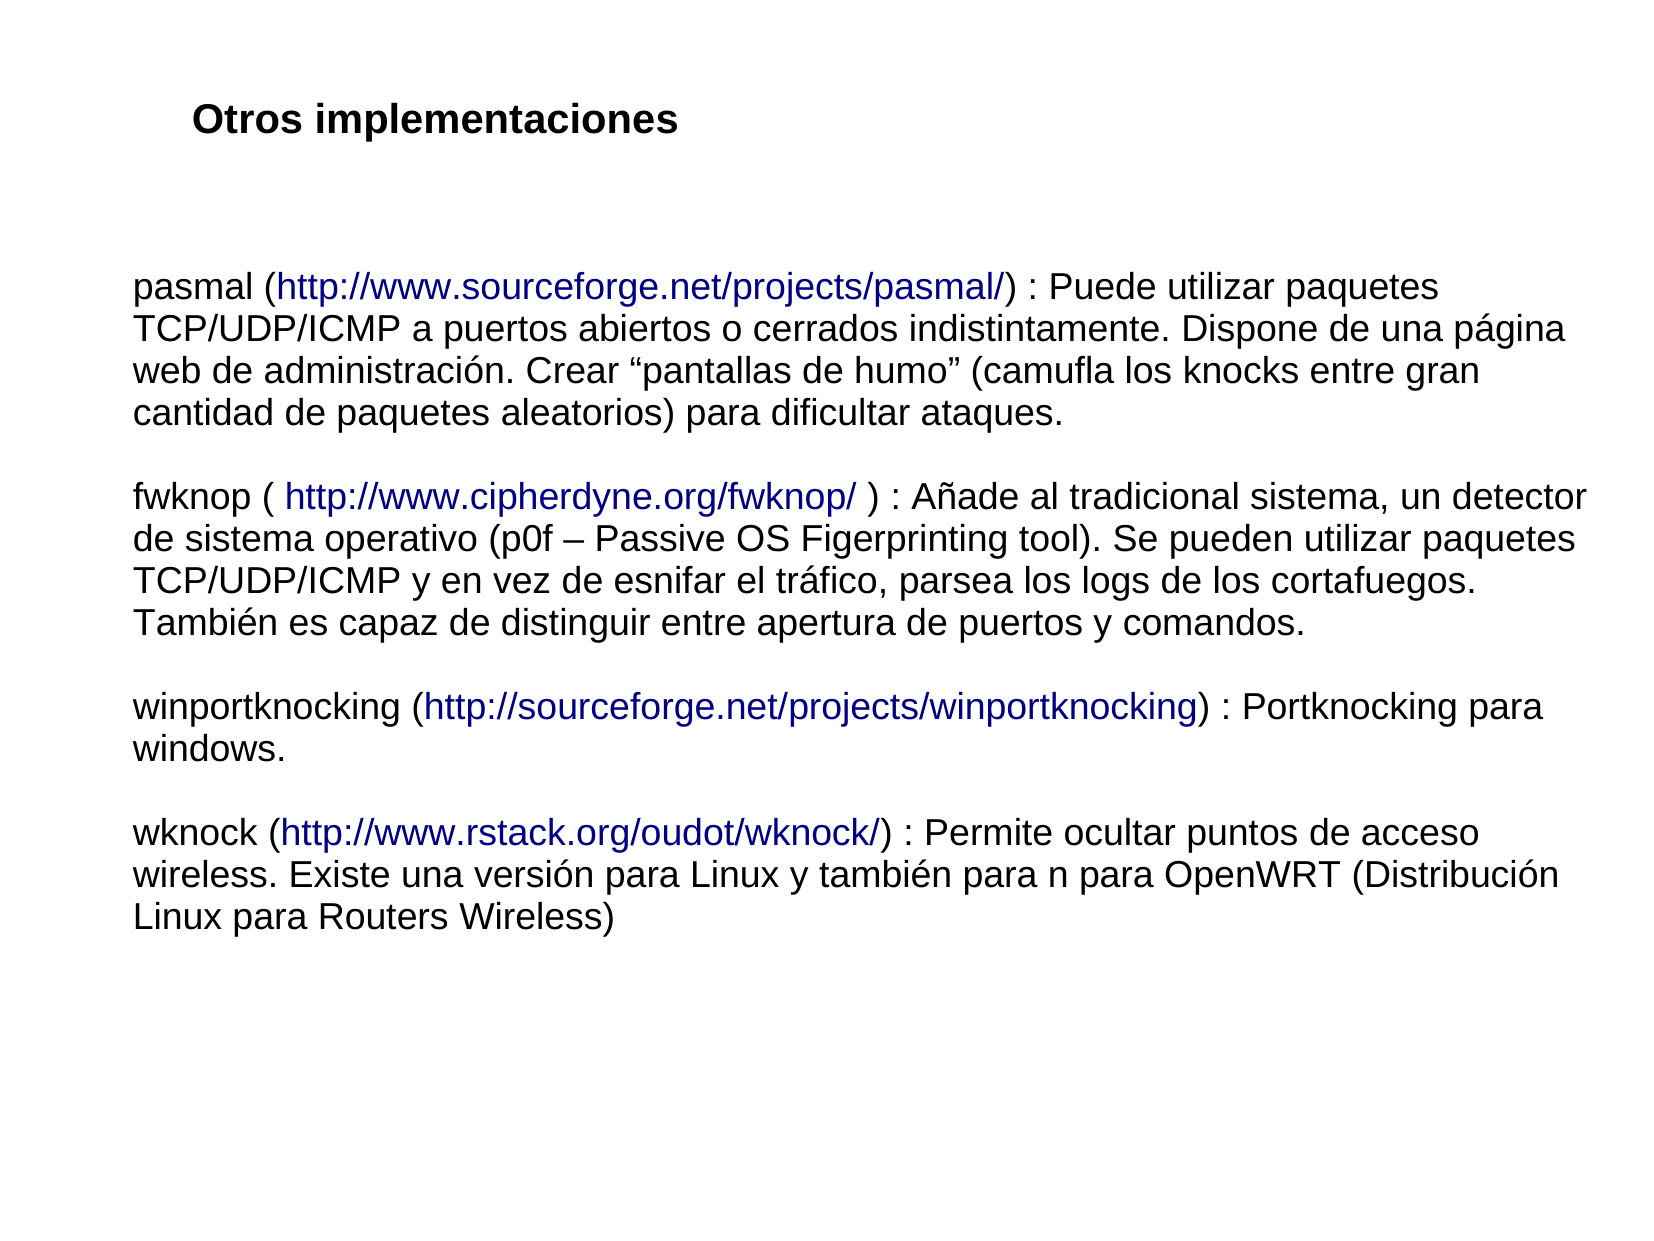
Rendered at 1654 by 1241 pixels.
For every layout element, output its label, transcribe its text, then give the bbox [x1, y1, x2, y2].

text_box pasmal (http://www.sourceforge.net/projects/pasmal/) : Puede utilizar paquetes TCP/UDP/ICMP a puertos abiertos o cerrados indistintamente. Dispone de una página web de administración. Crear “pantallas de humo” (camufla los knocks entre gran cantidad de paquetes aleatorios) para dificultar ataques. fwknop ( http://www.cipherdyne.org/fwknop/ ) : Añade al tradicional sistema, un detector de sistema operativo (p0f – Passive OS Figerprinting tool). Se pueden utilizar paquetes TCP/UDP/ICMP y en vez de esnifar el tráfico, parsea los logs de los cortafuegos. También es capaz de distinguir entre apertura de puertos y comandos. winportknocking (http://sourceforge.net/projects/winportknocking) : Portknocking para windows. wknock (http://www.rstack.org/oudot/wknock/) : Permite ocultar puntos de acceso wireless. Existe una versión para Linux y también para n para OpenWRT (Distribución Linux para Routers Wireless) [118, 216, 1625, 886]
text_box Otros implementaciones [177, 88, 1625, 158]
